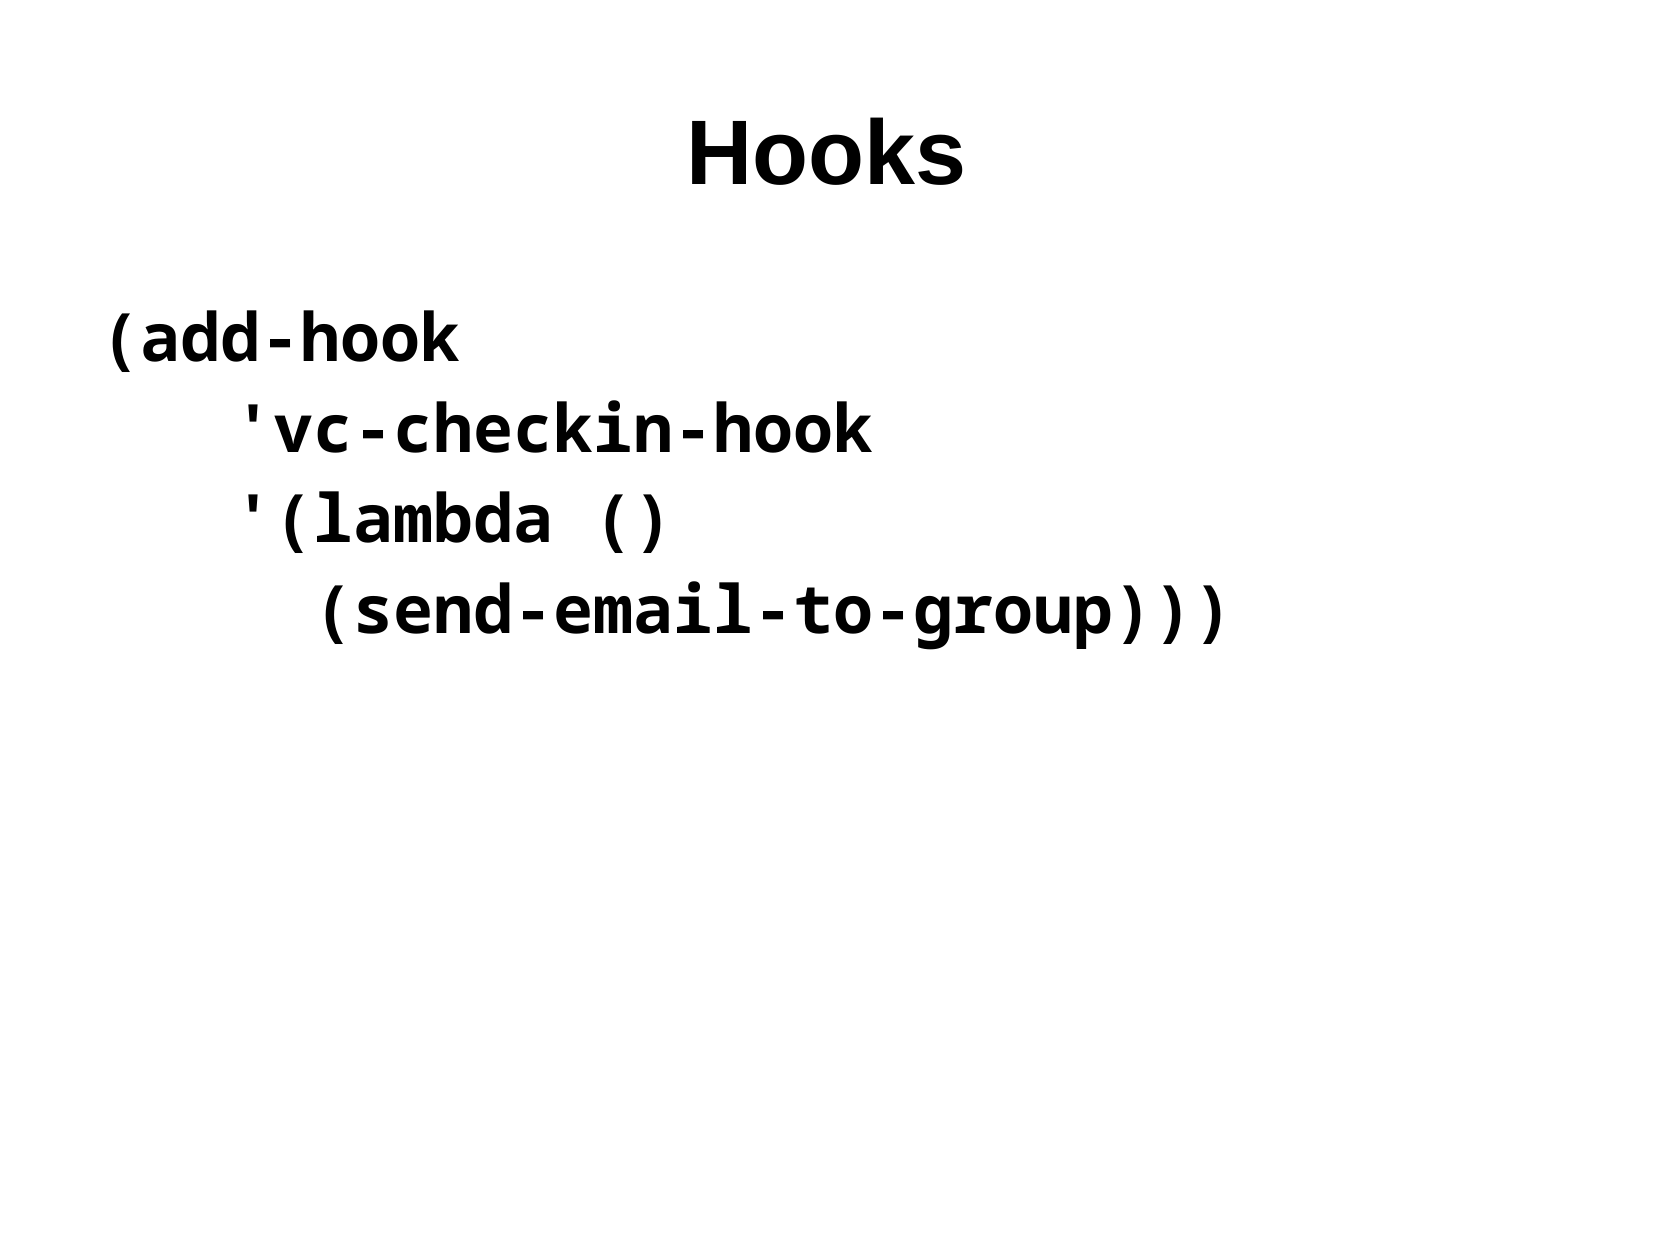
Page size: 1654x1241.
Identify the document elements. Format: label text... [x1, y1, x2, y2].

list (add-hook 'vc-checkin-hook '(lambda () (send-email-to-group))) [82, 290, 1571, 1094]
title Hooks [82, 56, 1571, 250]
